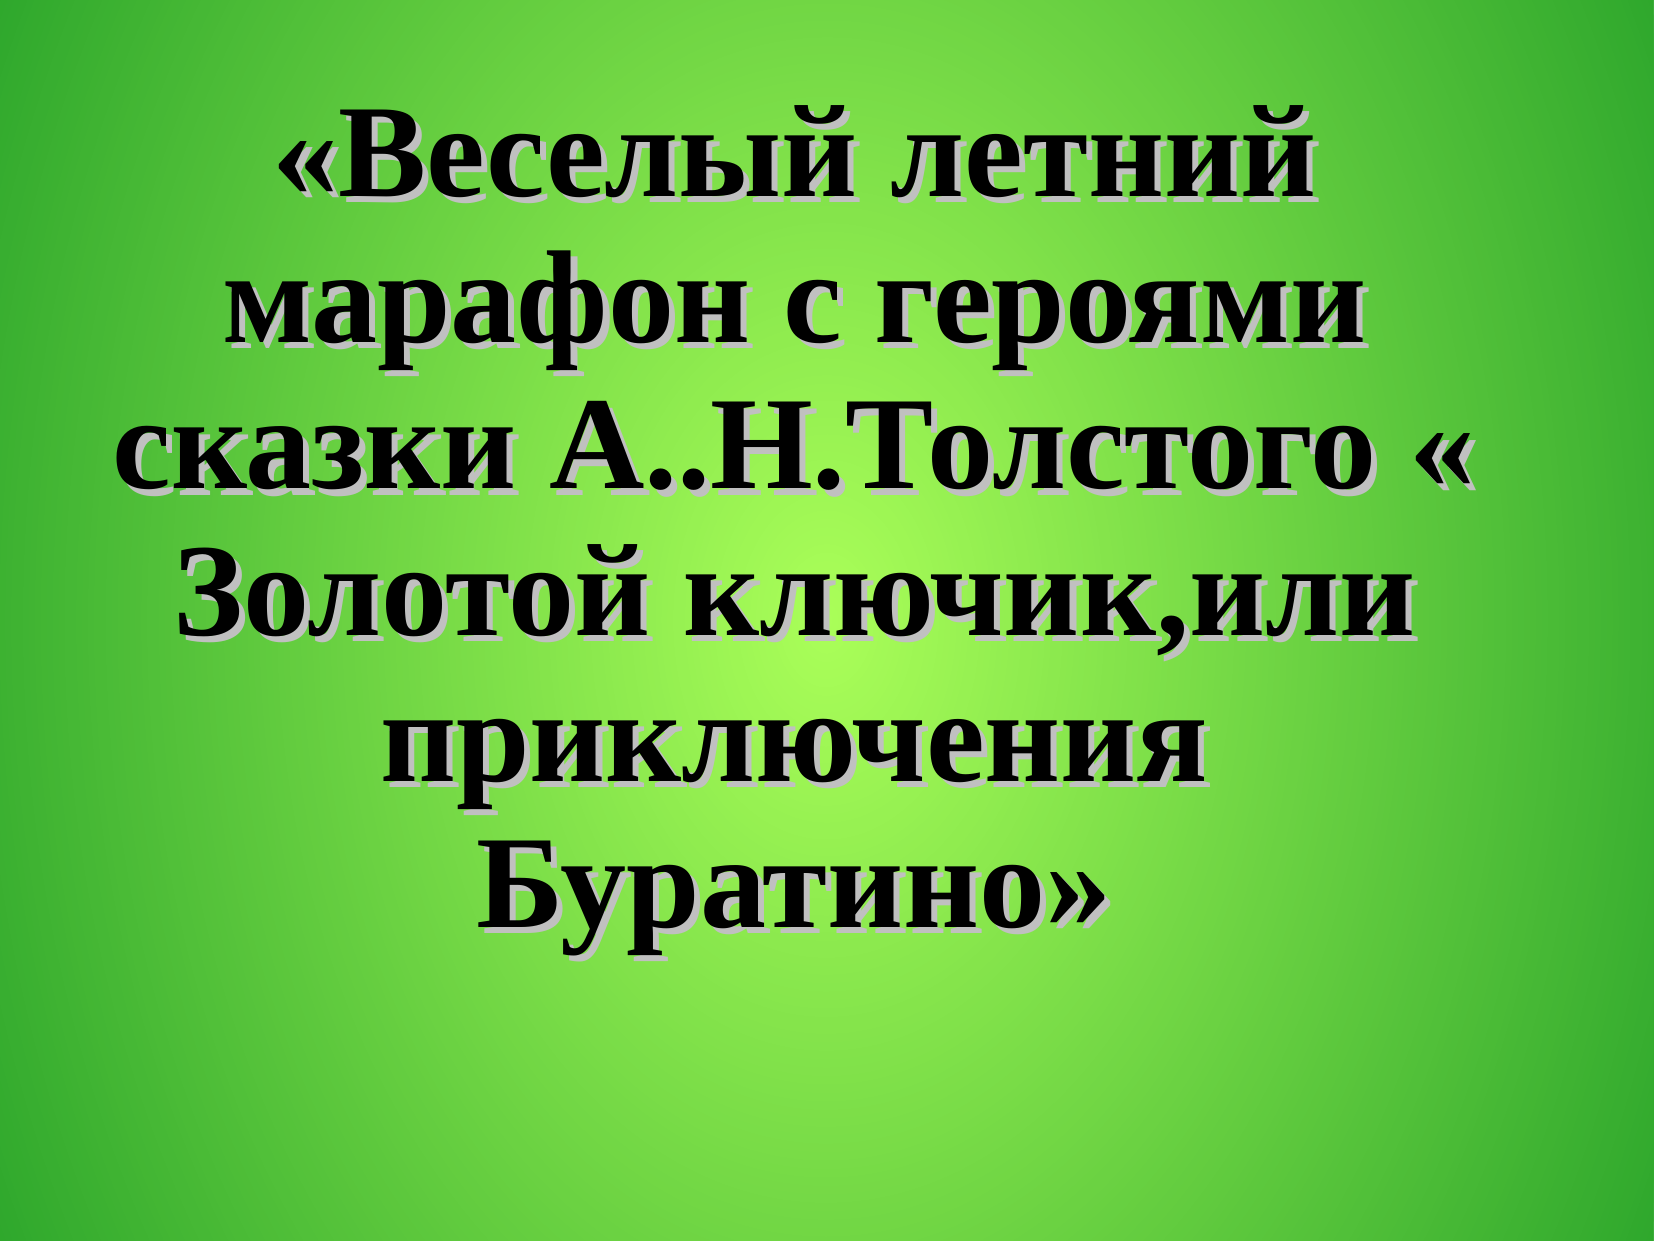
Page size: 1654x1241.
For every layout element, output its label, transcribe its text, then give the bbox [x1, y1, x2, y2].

title «Веселый летний марафон с героями сказки А..Н.Толстого « Золотой ключик,или приключения Буратино» [82, 78, 1506, 957]
